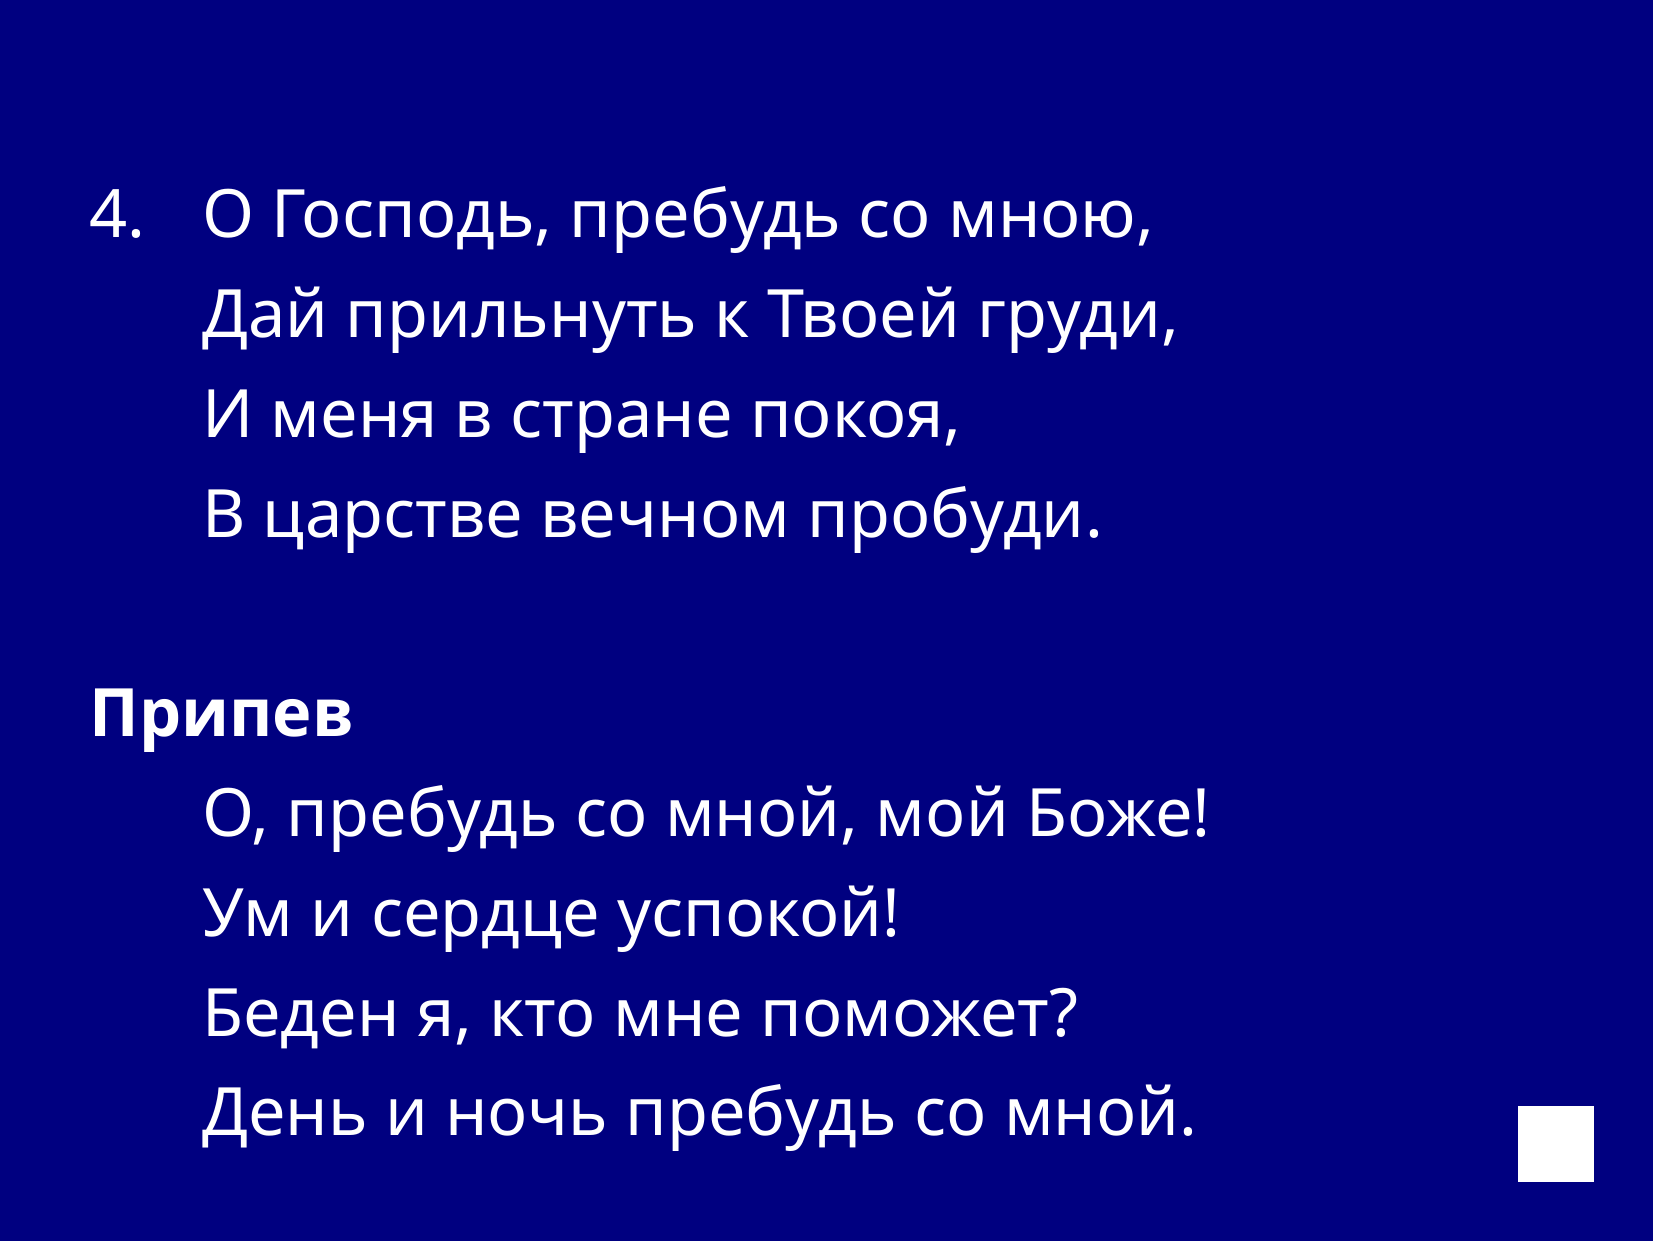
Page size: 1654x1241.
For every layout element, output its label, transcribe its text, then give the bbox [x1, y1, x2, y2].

text_box 4. О Господь, пребудь со мною, Дай прильнуть к Твоей груди, И меня в стране покоя, В царстве вечном пробуди. Припев О, пребудь со мной, мой Боже! Ум и сердце успокой! Беден я, кто мне поможет? День и ночь пребудь со мной. [75, 150, 1576, 1163]
text_box [1518, 1106, 1594, 1182]
